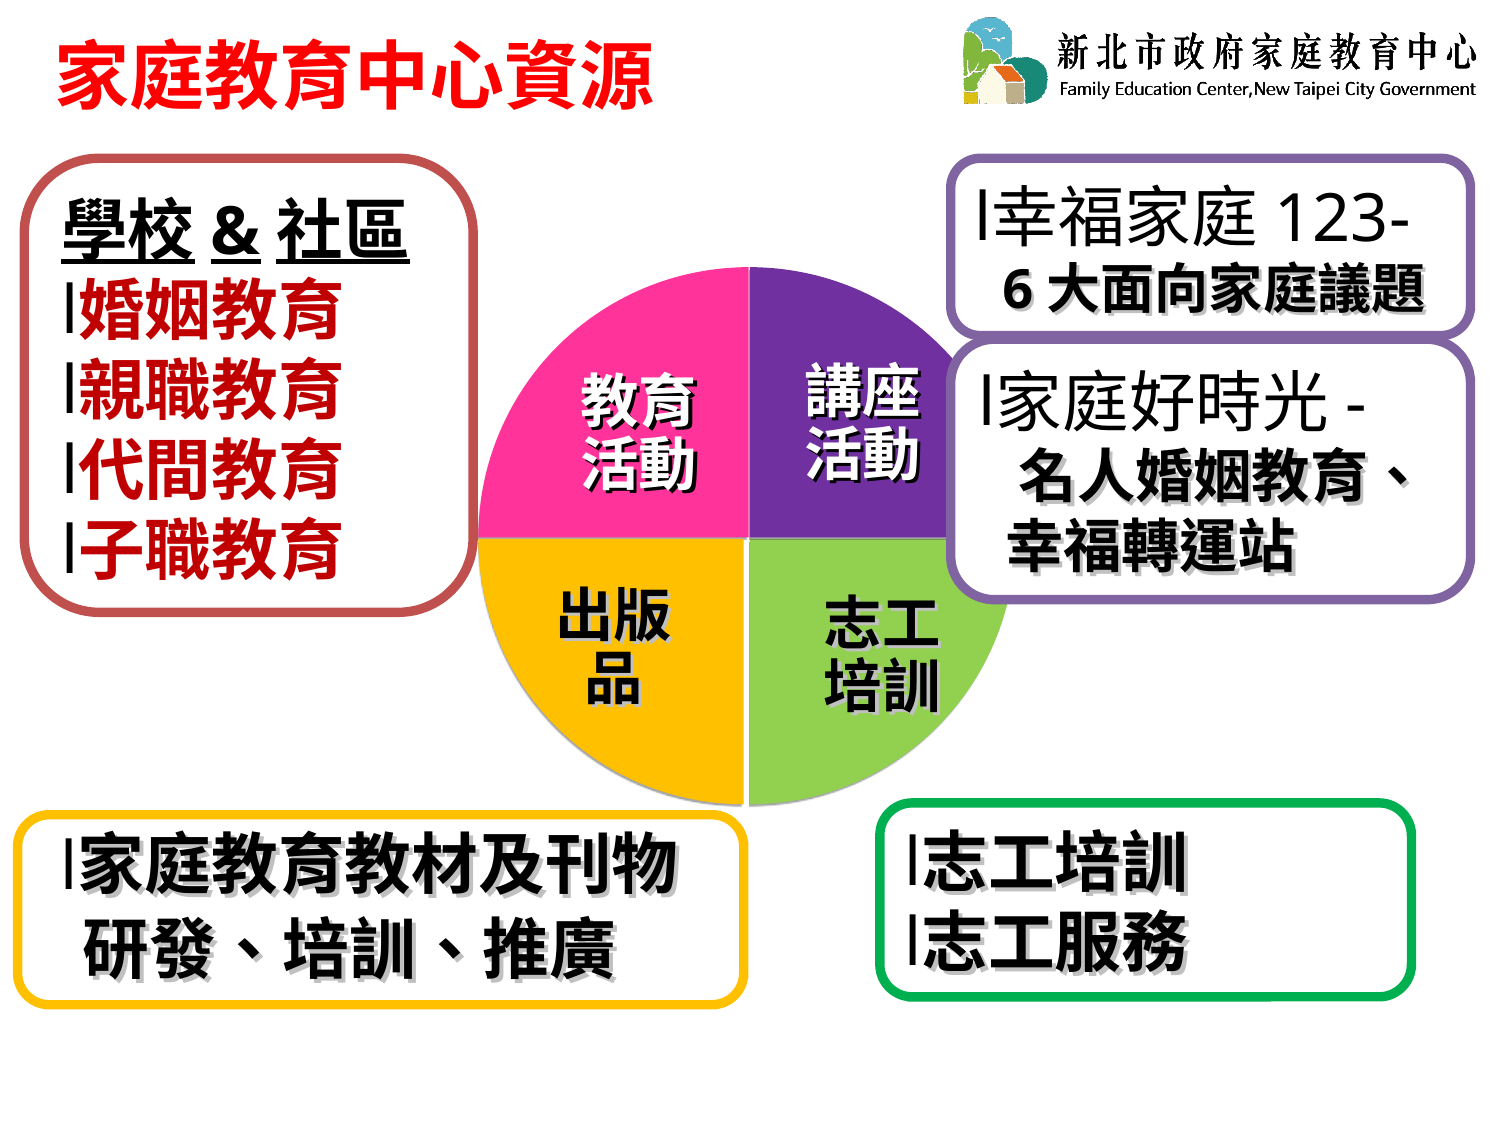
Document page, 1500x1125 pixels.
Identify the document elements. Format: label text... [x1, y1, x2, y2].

text_box 幸福家庭123- 6大面向家庭議題 [950, 158, 1471, 336]
text_box [974, 596, 1009, 682]
text_box 教育活動 [543, 339, 734, 530]
text_box 講座活動 [767, 329, 958, 520]
text_box 家庭教育中心資源 [0, 21, 1105, 128]
text_box 志工培訓 志工服務 [879, 802, 1412, 997]
text_box 出版品 [520, 553, 707, 741]
text_box 家庭好時光- 名人婚姻教育、 幸福轉運站 [950, 339, 1471, 600]
text_box 家庭教育教材及刊物 研發、培訓、推廣 [17, 814, 744, 1005]
text_box 志工培訓 [790, 561, 974, 720]
text_box [478, 267, 950, 805]
text_box 學校&社區 婚姻教育 親職教育 代間教育 子職教育 [24, 158, 474, 613]
